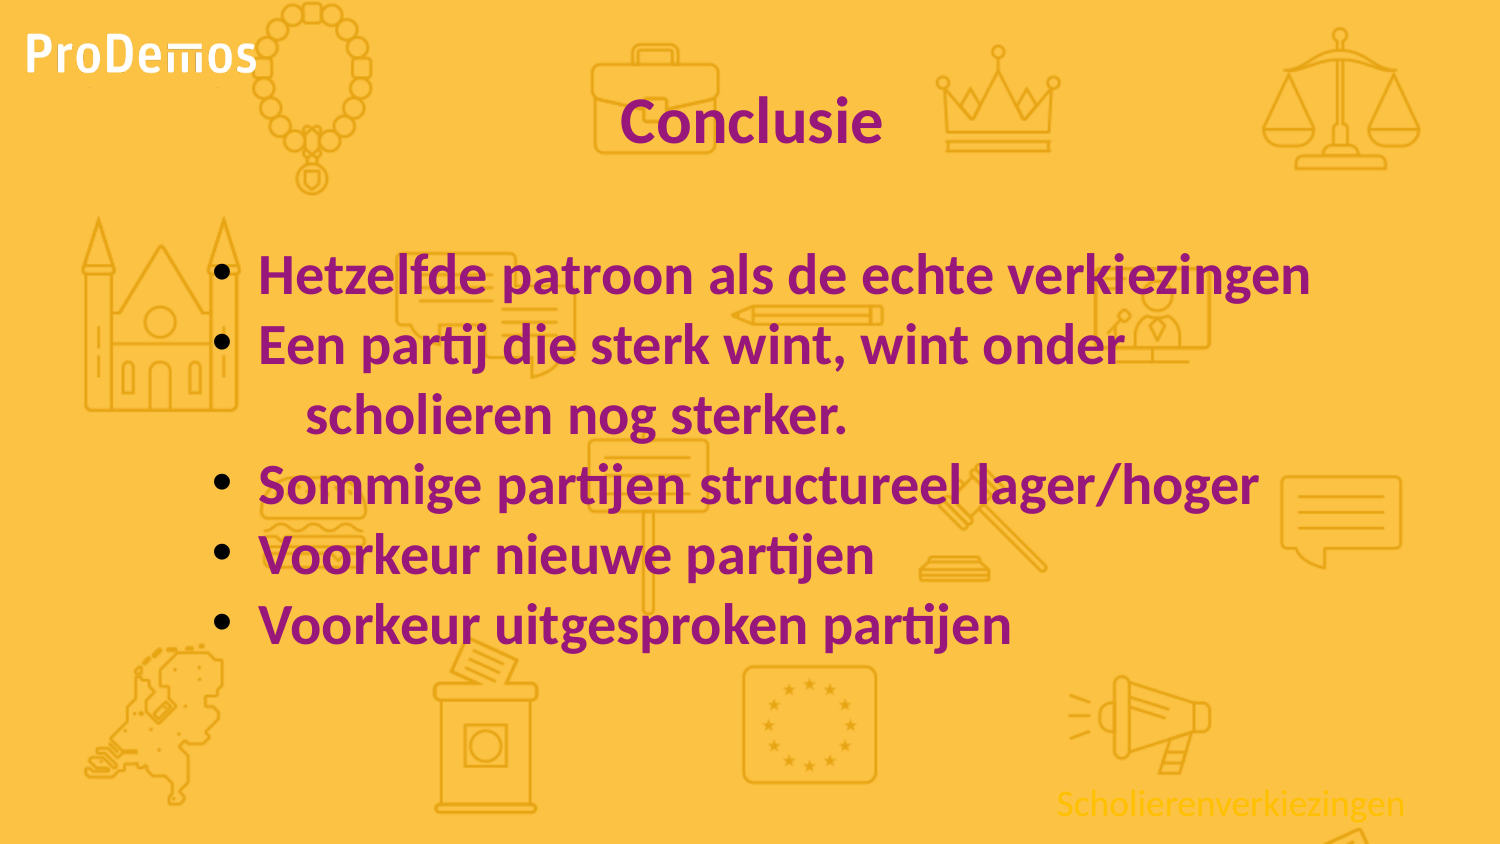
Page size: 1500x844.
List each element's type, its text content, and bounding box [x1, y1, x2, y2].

text_box Conclusie [620, 74, 1004, 178]
text_box Hetzelfde patroon als de echte verkiezingen Een partij die sterk wint, wint onder scholieren nog sterker. Sommige partijen structureel lager/hoger Voorkeur nieuwe partijen Voorkeur uitgesproken partijen [197, 229, 1397, 664]
text_box Scholierenverkiezingen [1041, 771, 1488, 823]
picture [4, 0, 277, 88]
